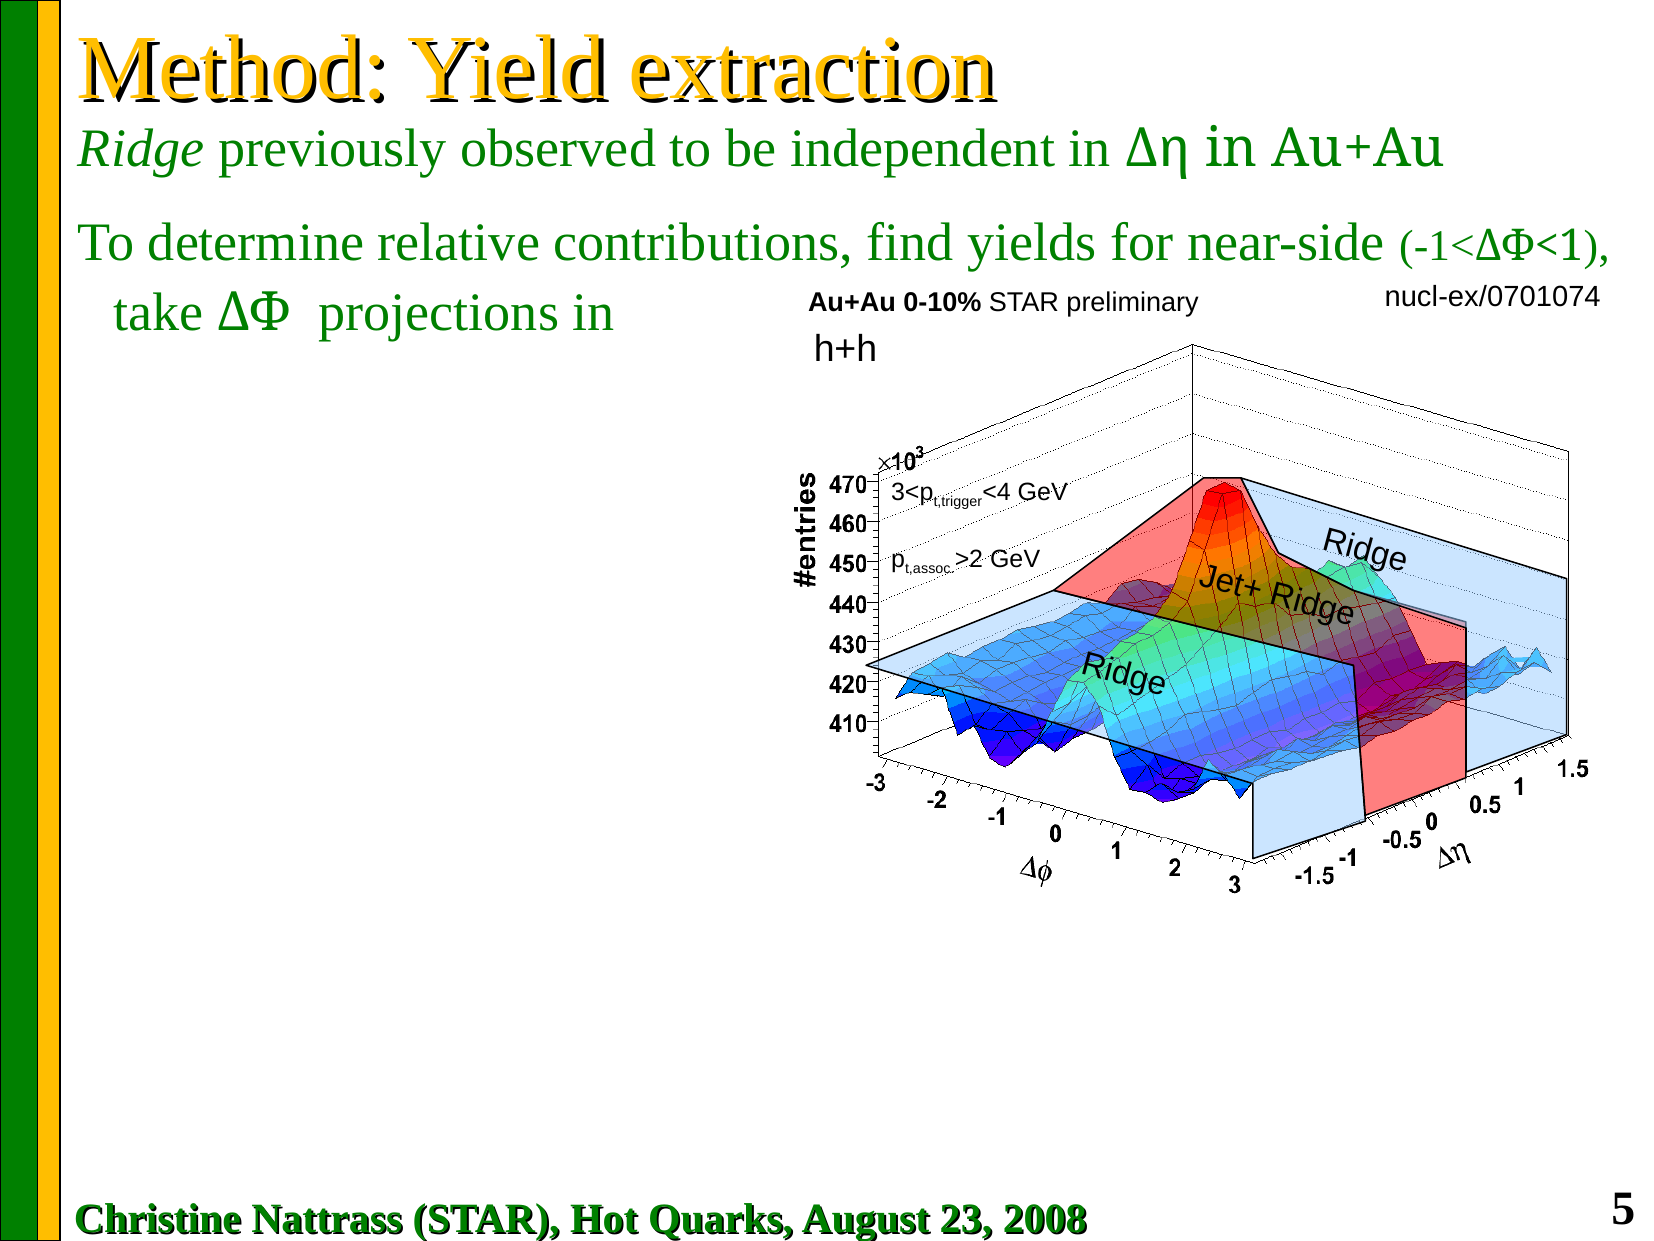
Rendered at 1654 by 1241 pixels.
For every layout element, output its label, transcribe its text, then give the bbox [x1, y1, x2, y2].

text_box [866, 477, 1567, 859]
text_box nucl-ex/0701074 [1369, 275, 1654, 336]
picture [792, 279, 1654, 928]
list Ridge previously observed to be independent in Δη in Au+Au To determine relative contributions, find yields for near-side (-1<ΔΦ<1), take ΔΦprojections in [43, 108, 1654, 1133]
text_box Jet+ Ridge [1161, 549, 1455, 733]
title Method: Yield extraction [76, 0, 1565, 135]
text_box Ridge [1054, 637, 1219, 749]
text_box 3<pt,trigger<4 GeV pt,assoc.>2 GeV [876, 469, 1117, 585]
text_box h+h [799, 324, 912, 414]
text_box Au+Au 0-10% STAR preliminary [793, 278, 1214, 326]
text_box 5 [1537, 1174, 1651, 1241]
text_box Ridge [1295, 513, 1461, 625]
